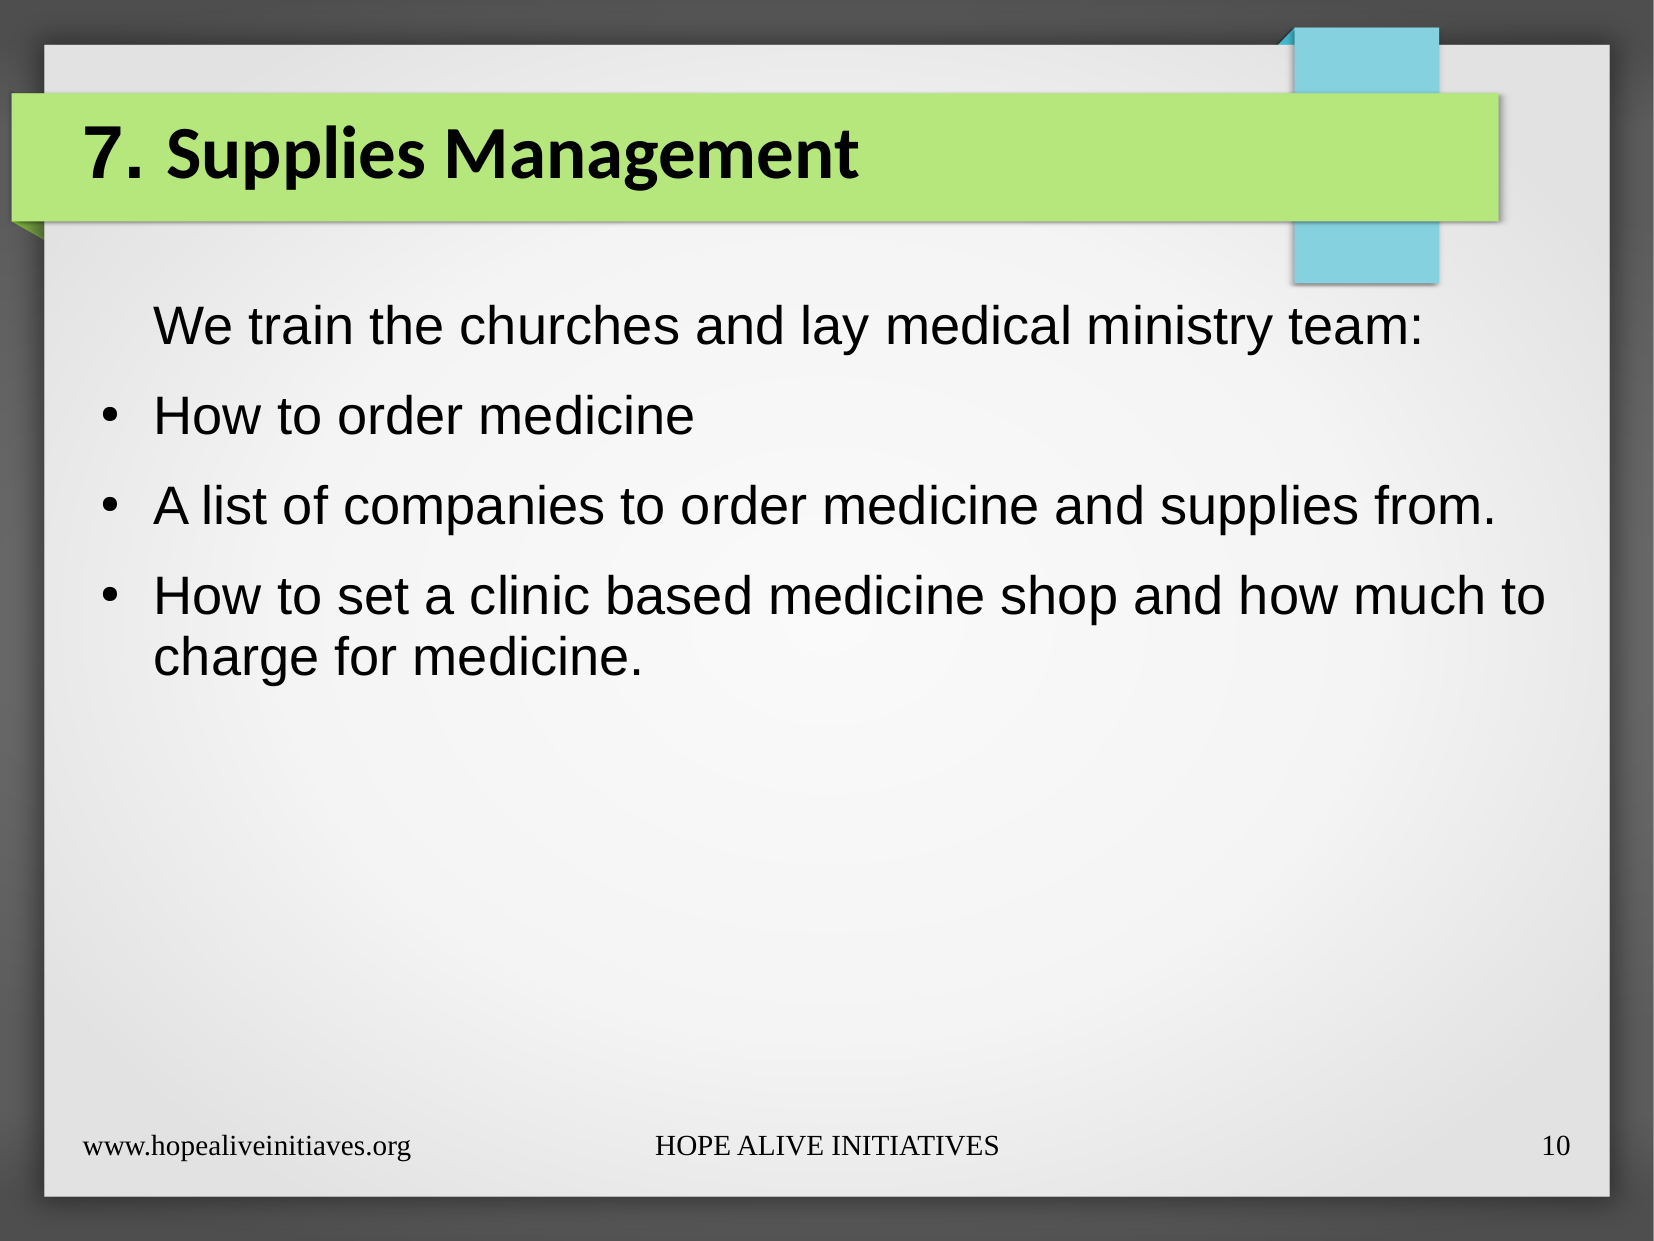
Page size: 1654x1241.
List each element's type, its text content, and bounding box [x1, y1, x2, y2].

title 7. Supplies Management [82, 94, 1264, 213]
picture [0, 0, 1654, 1241]
list We train the churches and lay medical ministry team: How to order medicine A list of companies to order medicine and supplies from. How to set a clinic based medicine shop and how much to charge for medicine. [82, 295, 1571, 1015]
